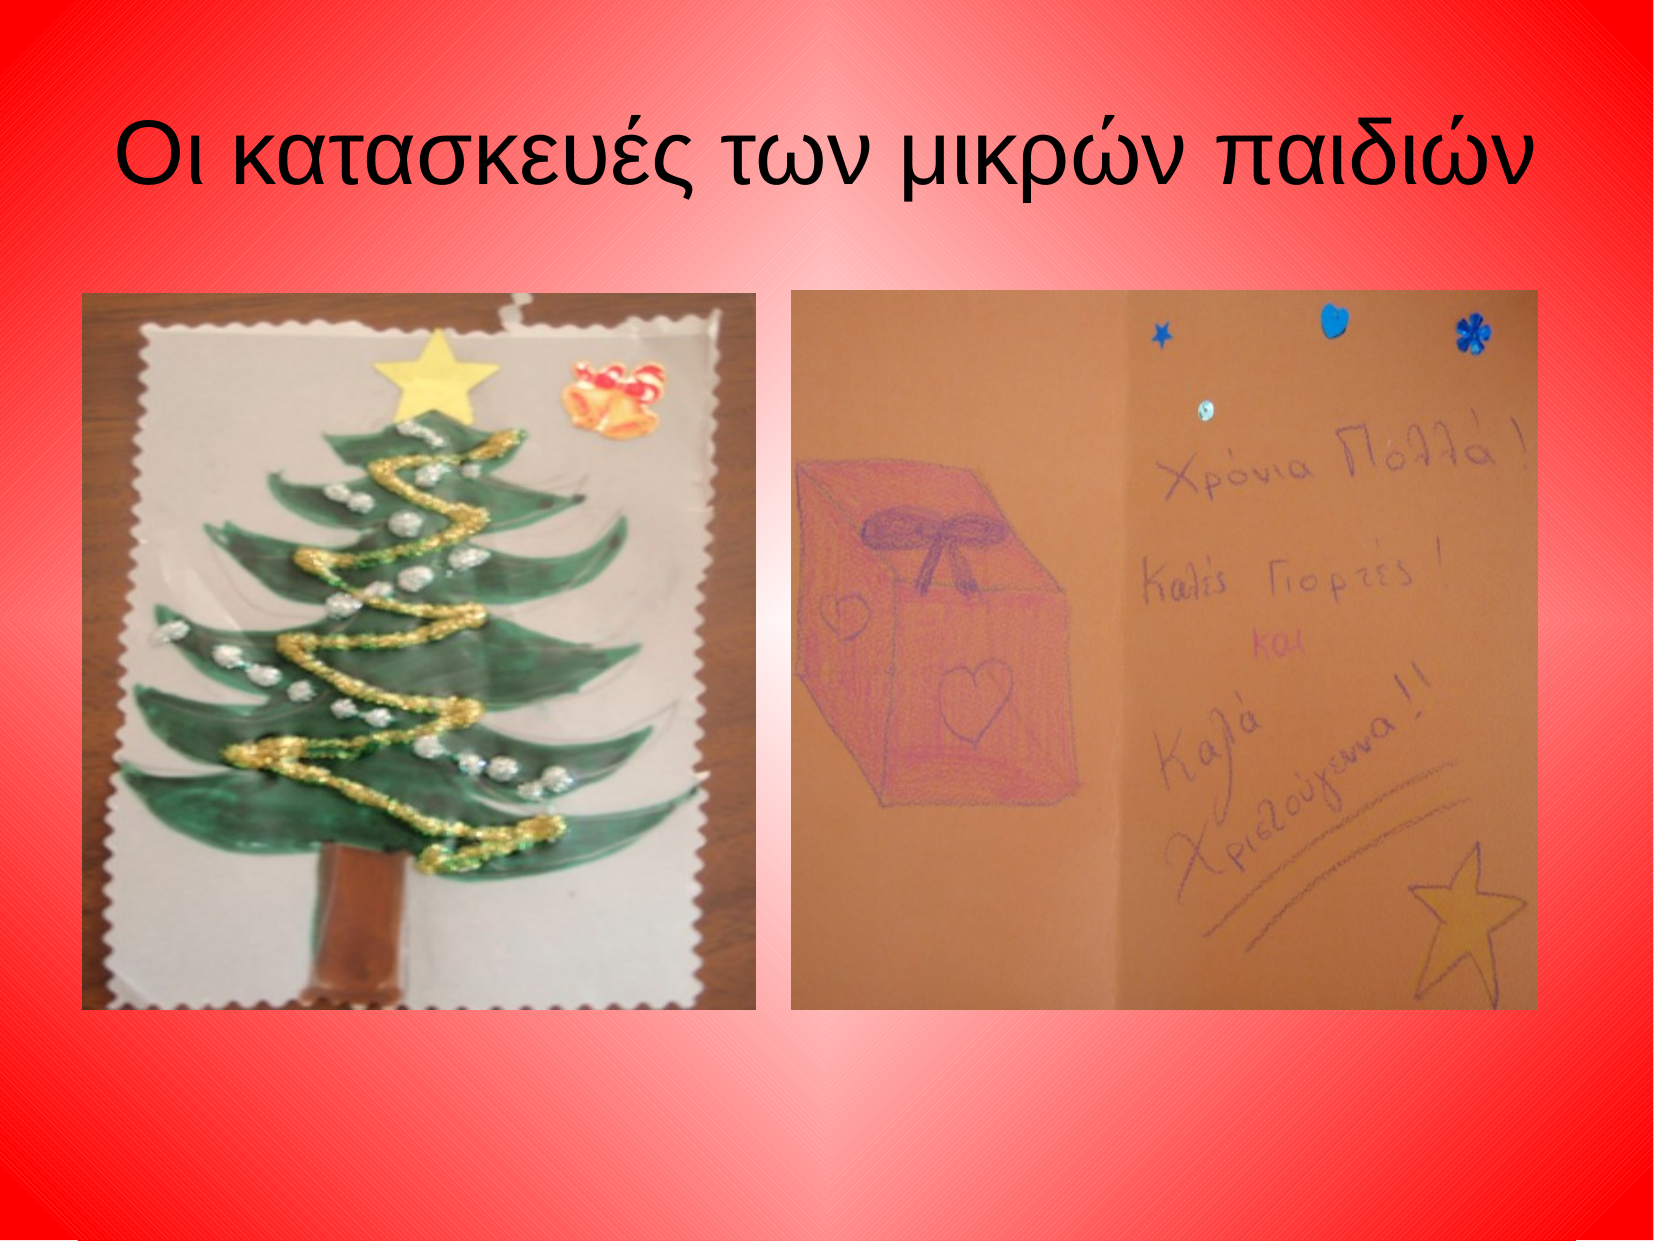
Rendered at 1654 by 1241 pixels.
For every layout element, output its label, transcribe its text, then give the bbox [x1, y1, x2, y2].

picture [82, 293, 756, 1010]
picture [791, 290, 1538, 1010]
title Οι κατασκευές των μικρών παιδιών [82, 49, 1571, 257]
